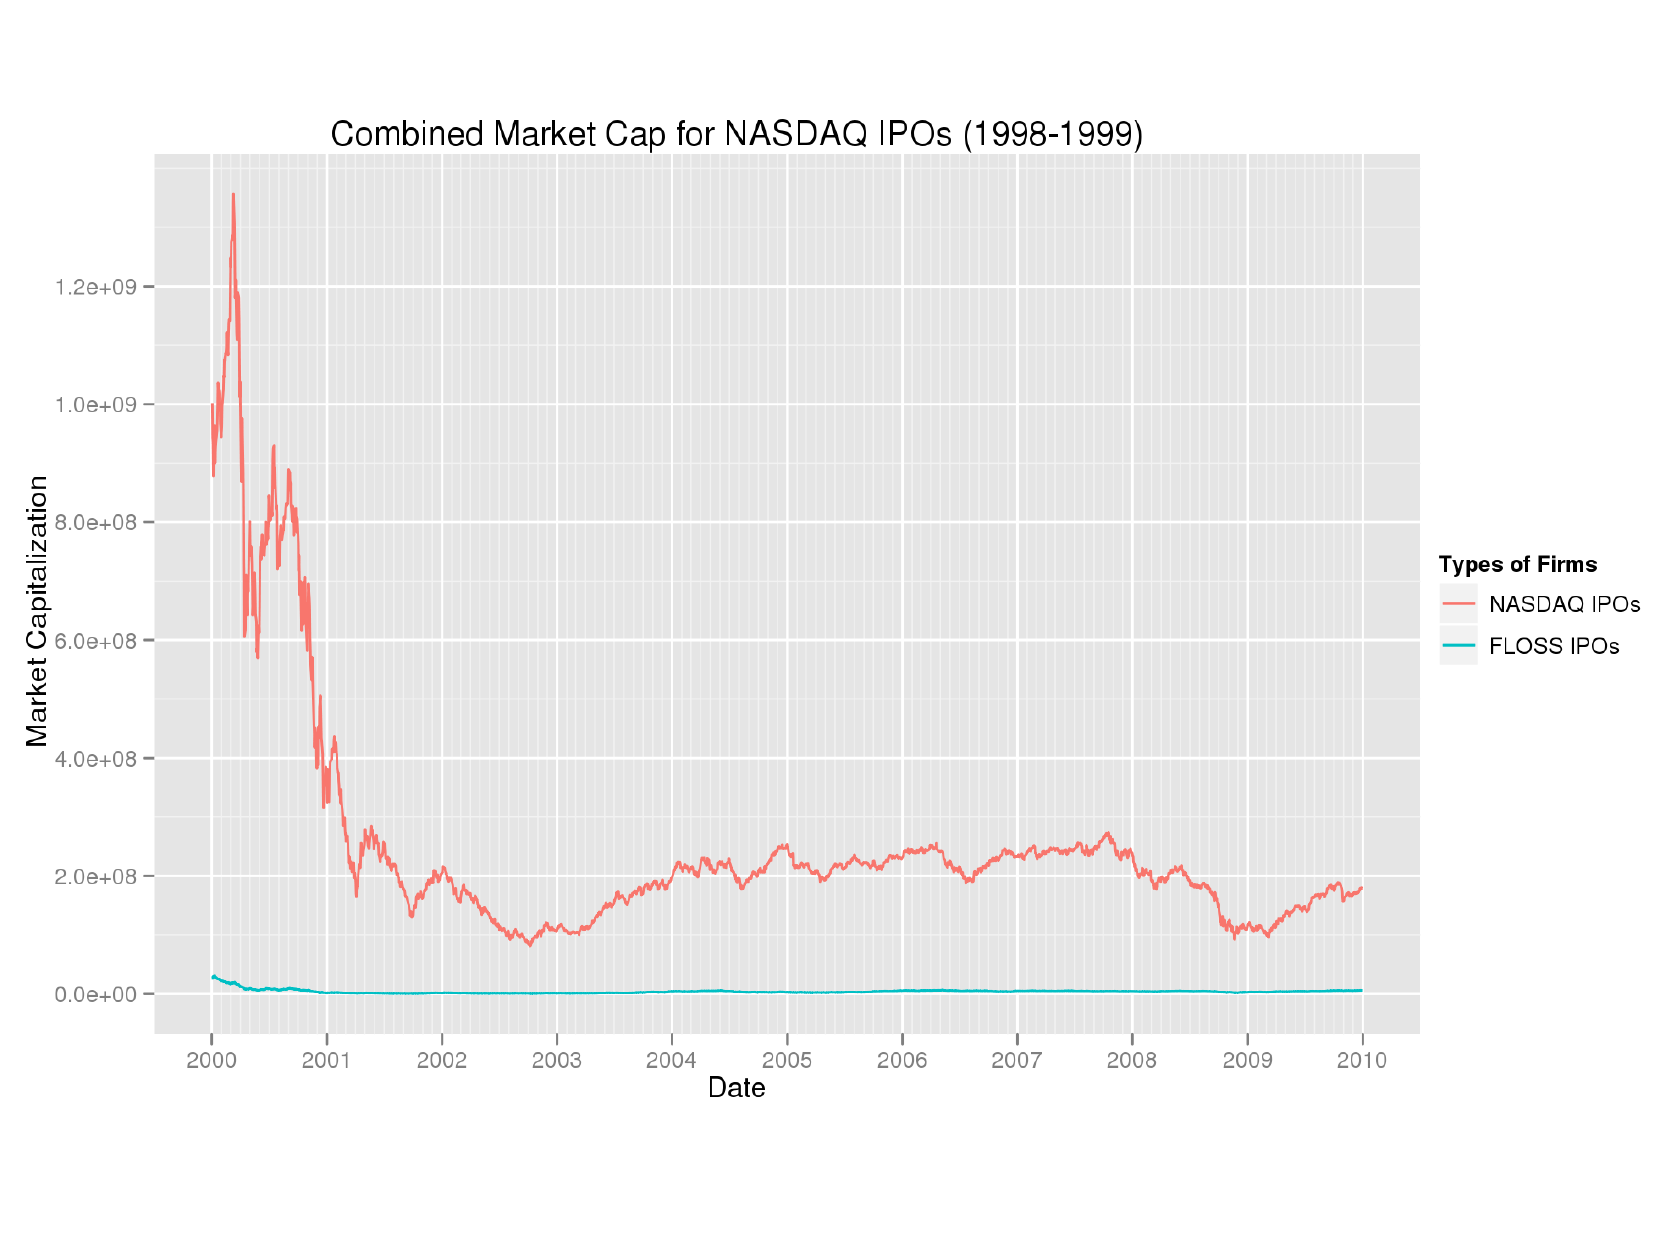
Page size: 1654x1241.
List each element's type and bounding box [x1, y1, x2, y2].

picture [0, 76, 1654, 1123]
